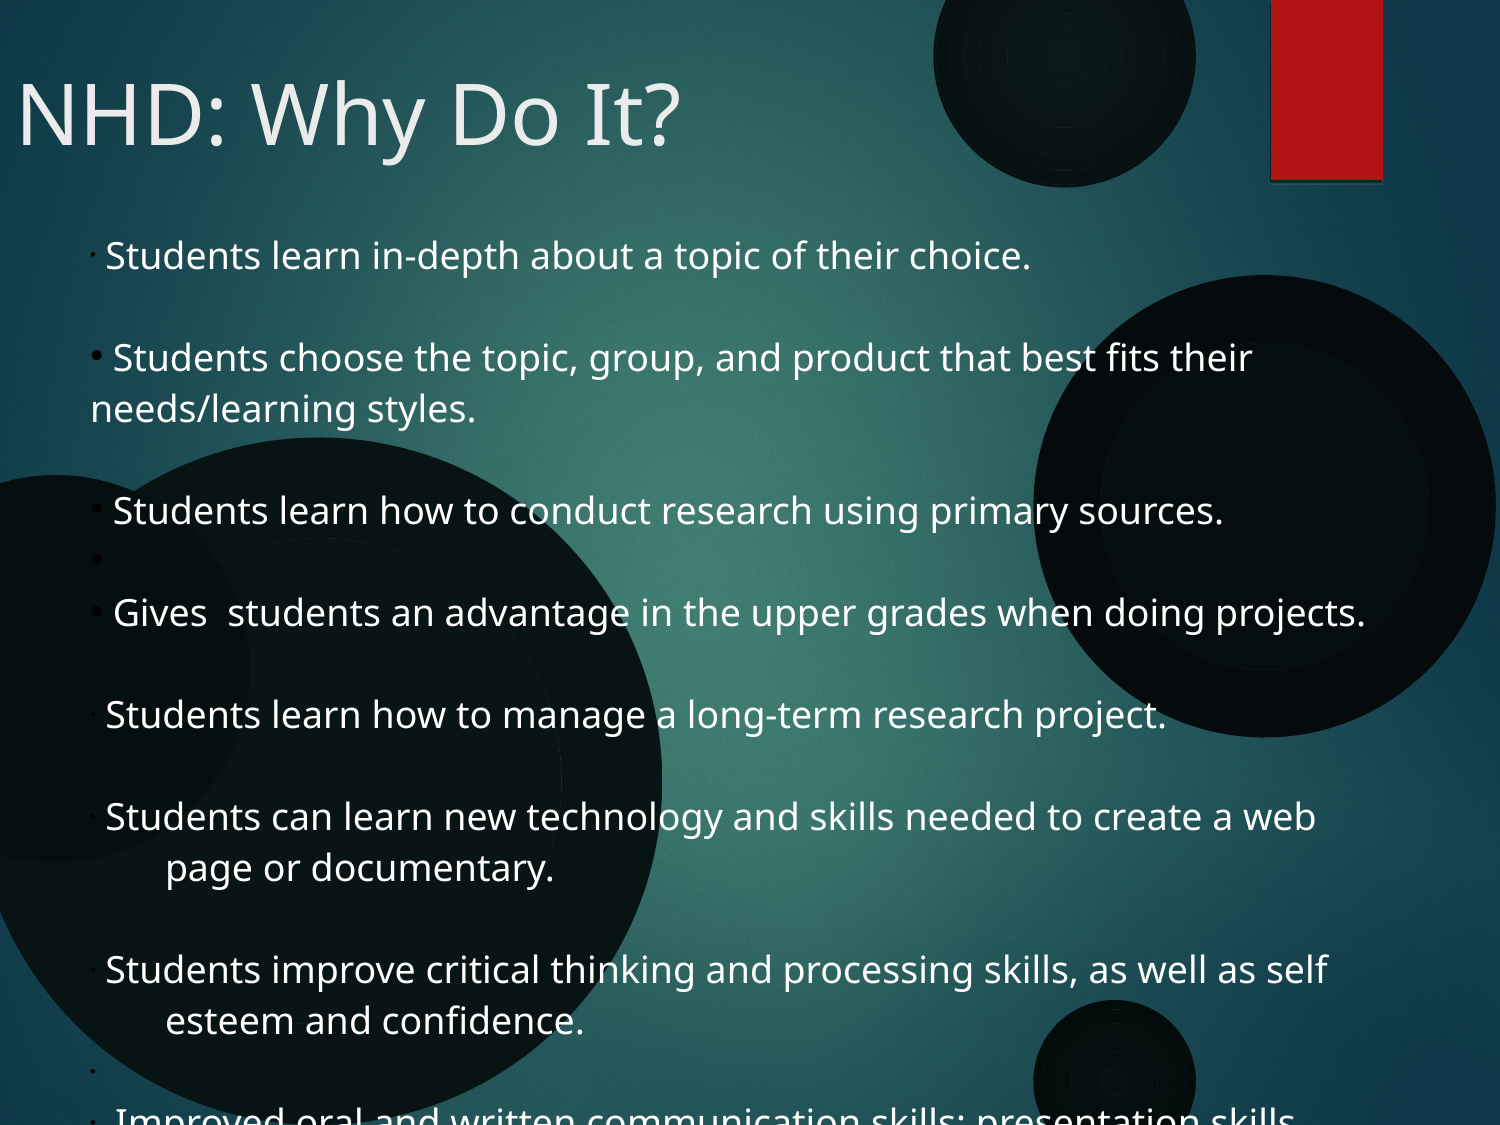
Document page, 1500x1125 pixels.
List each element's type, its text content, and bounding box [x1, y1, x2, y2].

text_box Students learn in-depth about a topic of their choice. Students choose the topic, group, and product that best fits their needs/learning styles. Students learn how to conduct research using primary sources. Gives students an advantage in the upper grades when doing projects. Students learn how to manage a long-term research project. Students can learn new technology and skills needed to create a web page or documentary. Students improve critical thinking and processing skills, as well as self esteem and confidence. Improved oral and written communication skills; presentation skills. [75, 112, 1388, 1125]
title NHD: Why Do It? [0, 45, 1351, 233]
